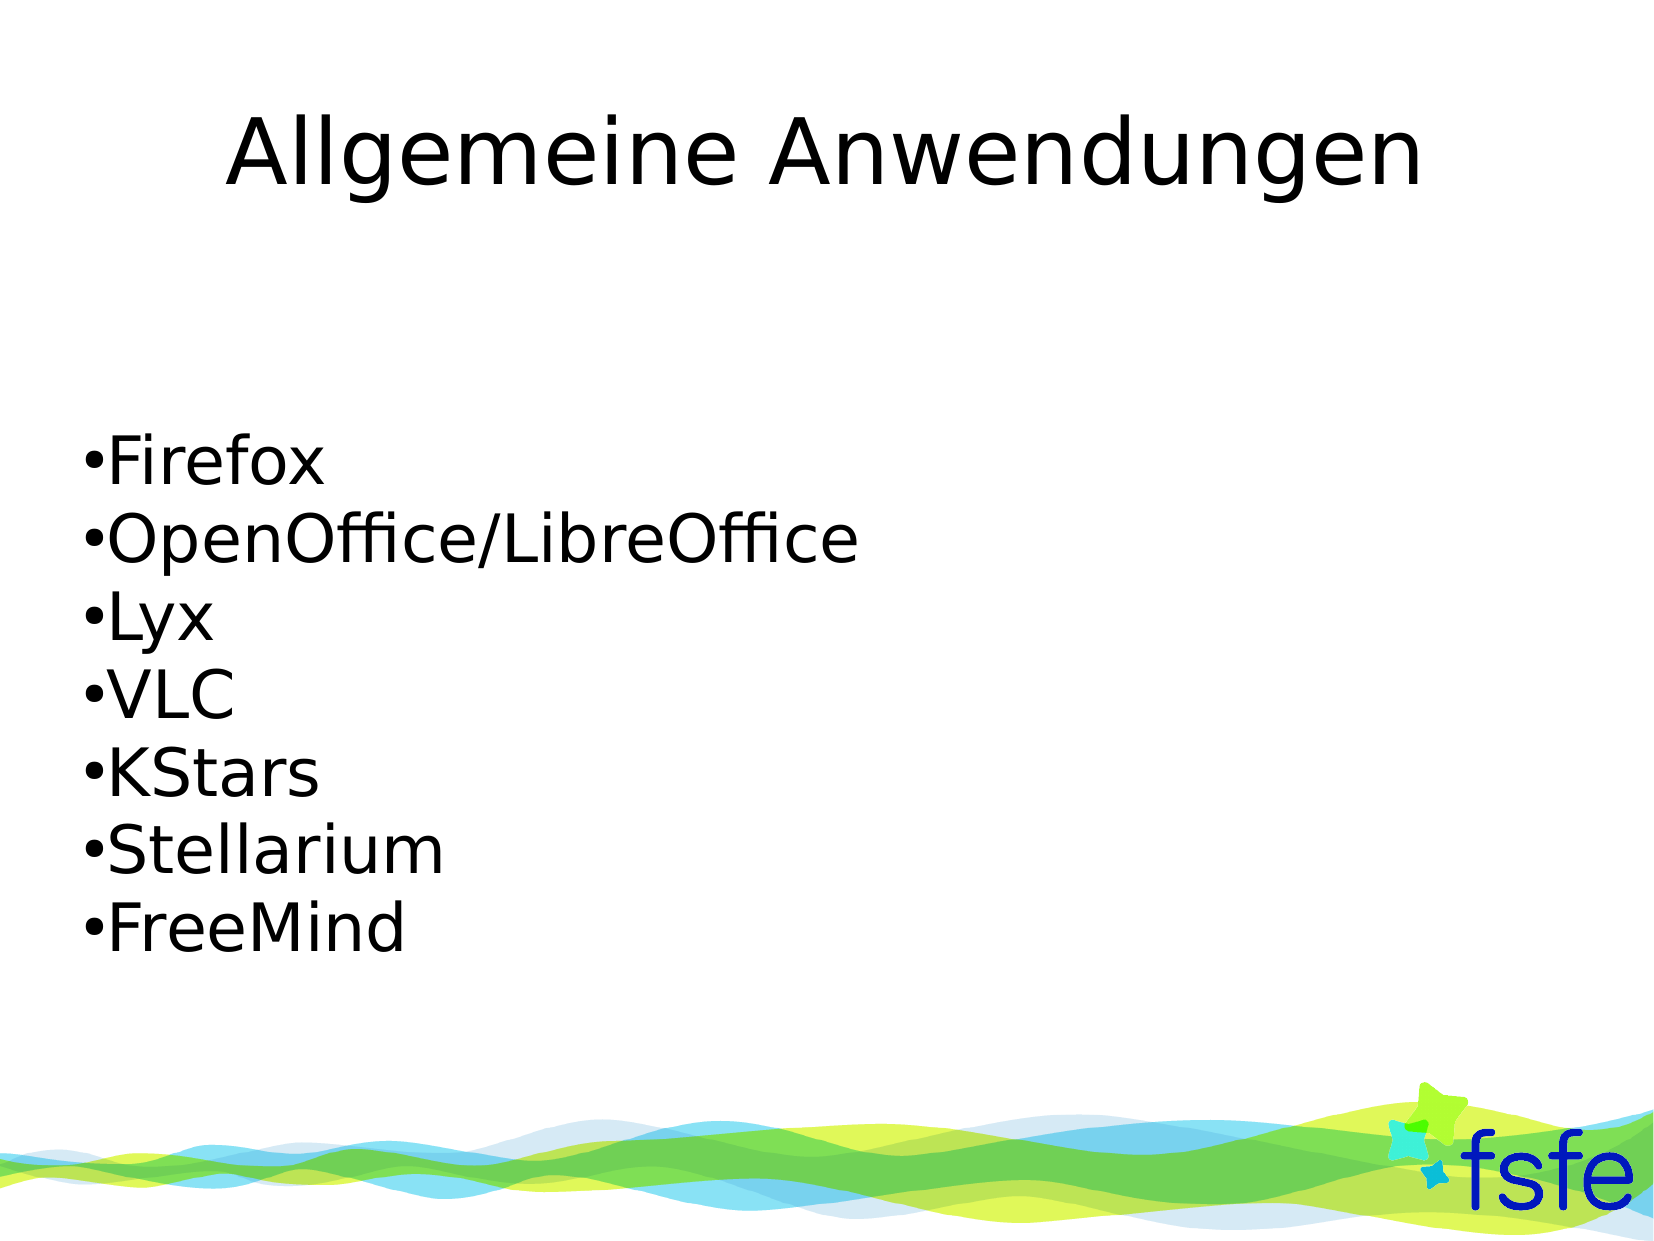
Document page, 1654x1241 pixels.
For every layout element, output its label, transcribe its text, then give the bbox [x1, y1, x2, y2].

title Allgemeine Anwendungen [82, 56, 1571, 250]
subtitle Firefox OpenOffice/LibreOffice Lyx VLC KStars Stellarium FreeMind [82, 297, 1565, 1093]
picture [0, 1081, 1654, 1241]
